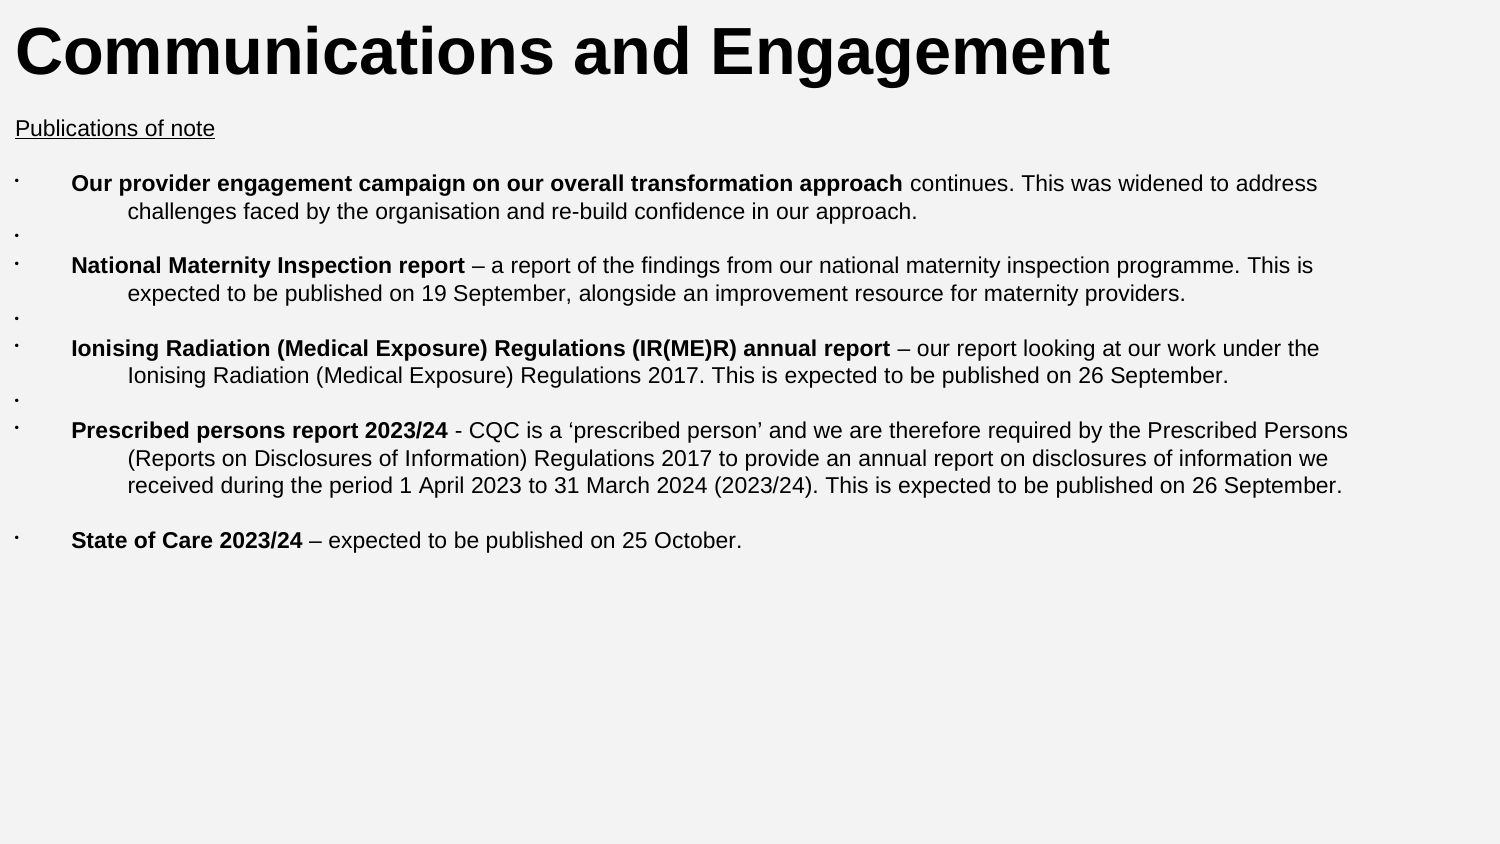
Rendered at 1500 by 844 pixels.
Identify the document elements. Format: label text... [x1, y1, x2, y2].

text_box Publications of note Our provider engagement campaign on our overall transformation approach continues. This was widened to address challenges faced by the organisation and re-build confidence in our approach. National Maternity Inspection report – a report of the findings from our national maternity inspection programme. This is expected to be published on 19 September, alongside an improvement resource for maternity providers. Ionising Radiation (Medical Exposure) Regulations (IR(ME)R) annual report – our report looking at our work under the Ionising Radiation (Medical Exposure) Regulations 2017. This is expected to be published on 26 September. Prescribed persons report 2023/24 - CQC is a ‘prescribed person’ and we are therefore required by the Prescribed Persons (Reports on Disclosures of Information) Regulations 2017 to provide an annual report on disclosures of information we received during the period 1 April 2023 to 31 March 2024 (2023/24). This is expected to be published on 26 September. State of Care 2023/24 – expected to be published on 25 October. [0, 106, 1406, 602]
title Communications and Engagement [0, 0, 1350, 106]
